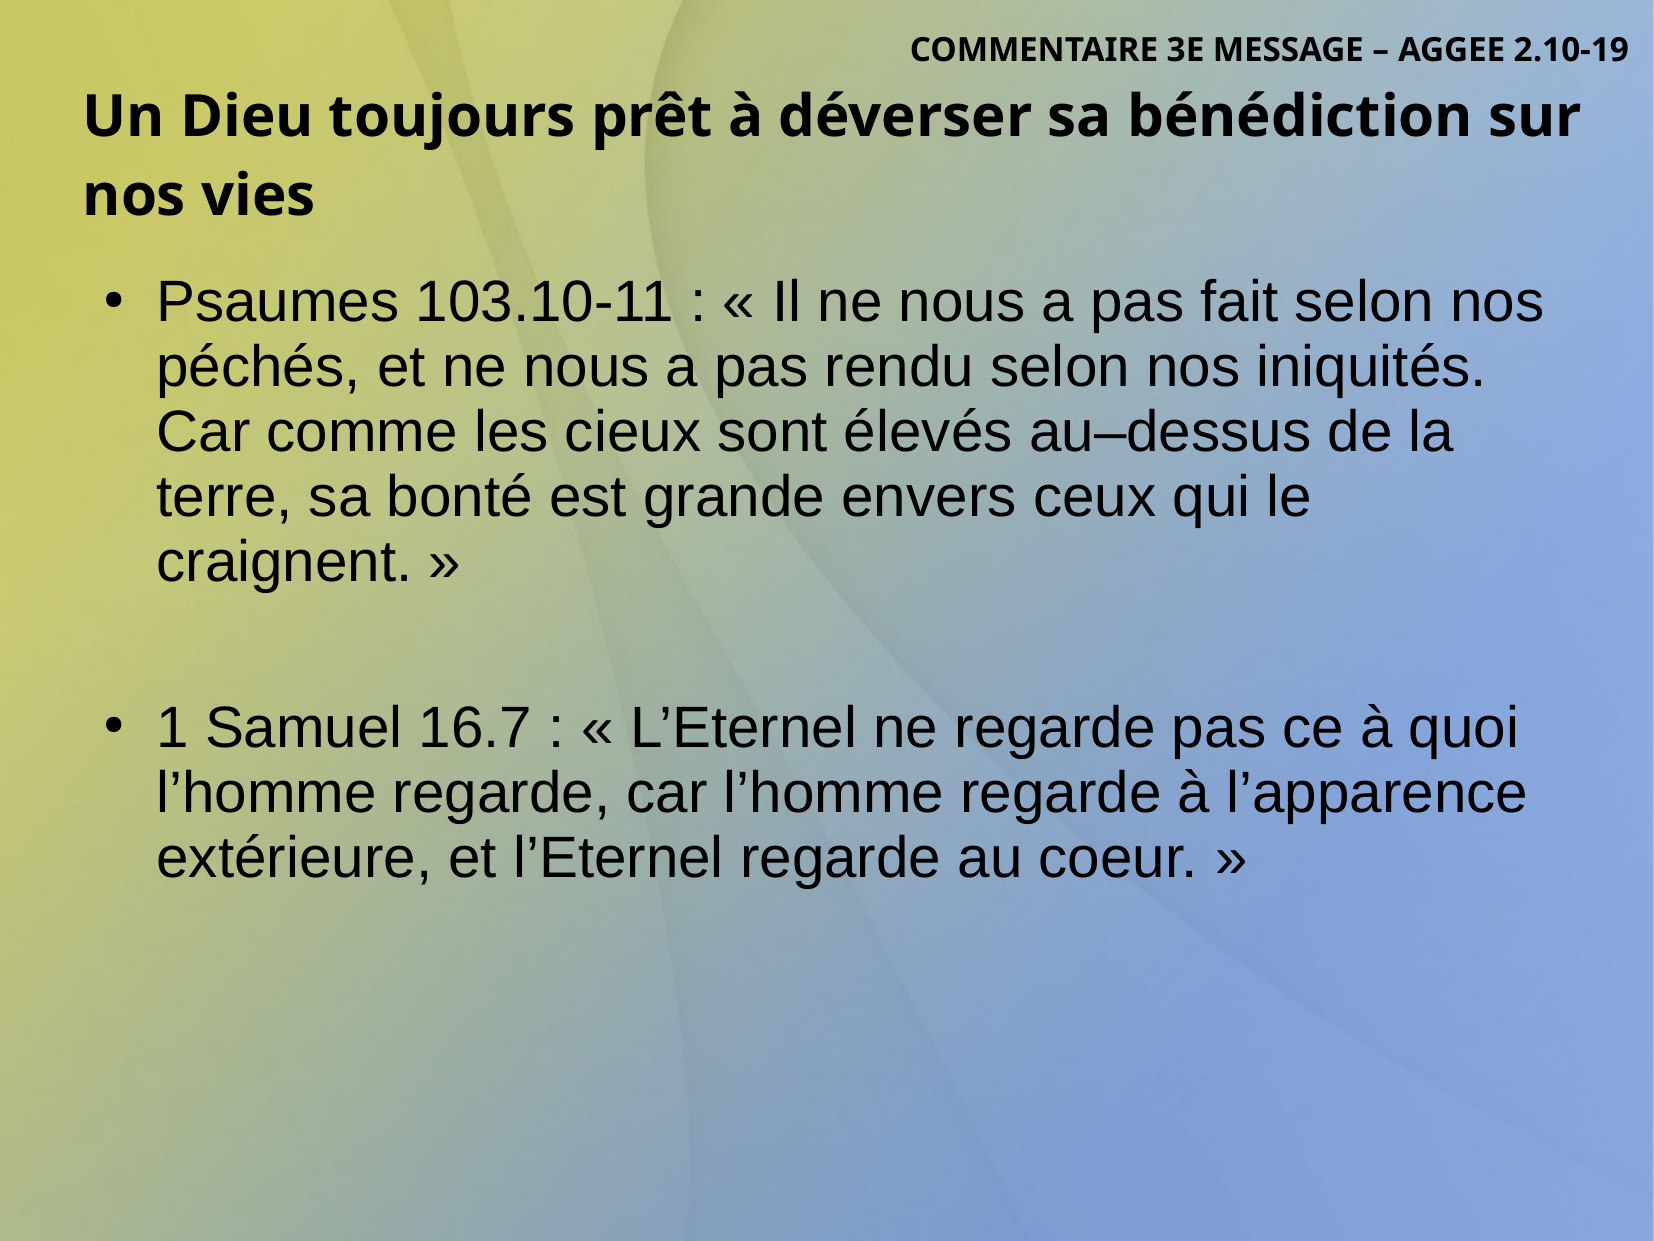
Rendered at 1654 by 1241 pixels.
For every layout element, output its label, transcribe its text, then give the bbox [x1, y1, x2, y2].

picture [0, 0, 1654, 1241]
list Psaumes 103.10-11 : « Il ne nous a pas fait selon nos péchés, et ne nous a pas rendu selon nos iniquités. Car comme les cieux sont élevés au–dessus de la terre, sa bonté est grande envers ceux qui le craignent. » 1 Samuel 16.7 : « L’Eternel ne regarde pas ce à quoi l’homme regarde, car l’homme regarde à l’apparence extérieure, et l’Eternel regarde au coeur. » [82, 265, 1571, 910]
title COMMENTAIRE 3E MESSAGE – AGGEE 2.10-19 [738, 14, 1630, 83]
title Un Dieu toujours prêt à déverser sa bénédiction sur nos vies [82, 49, 1595, 257]
